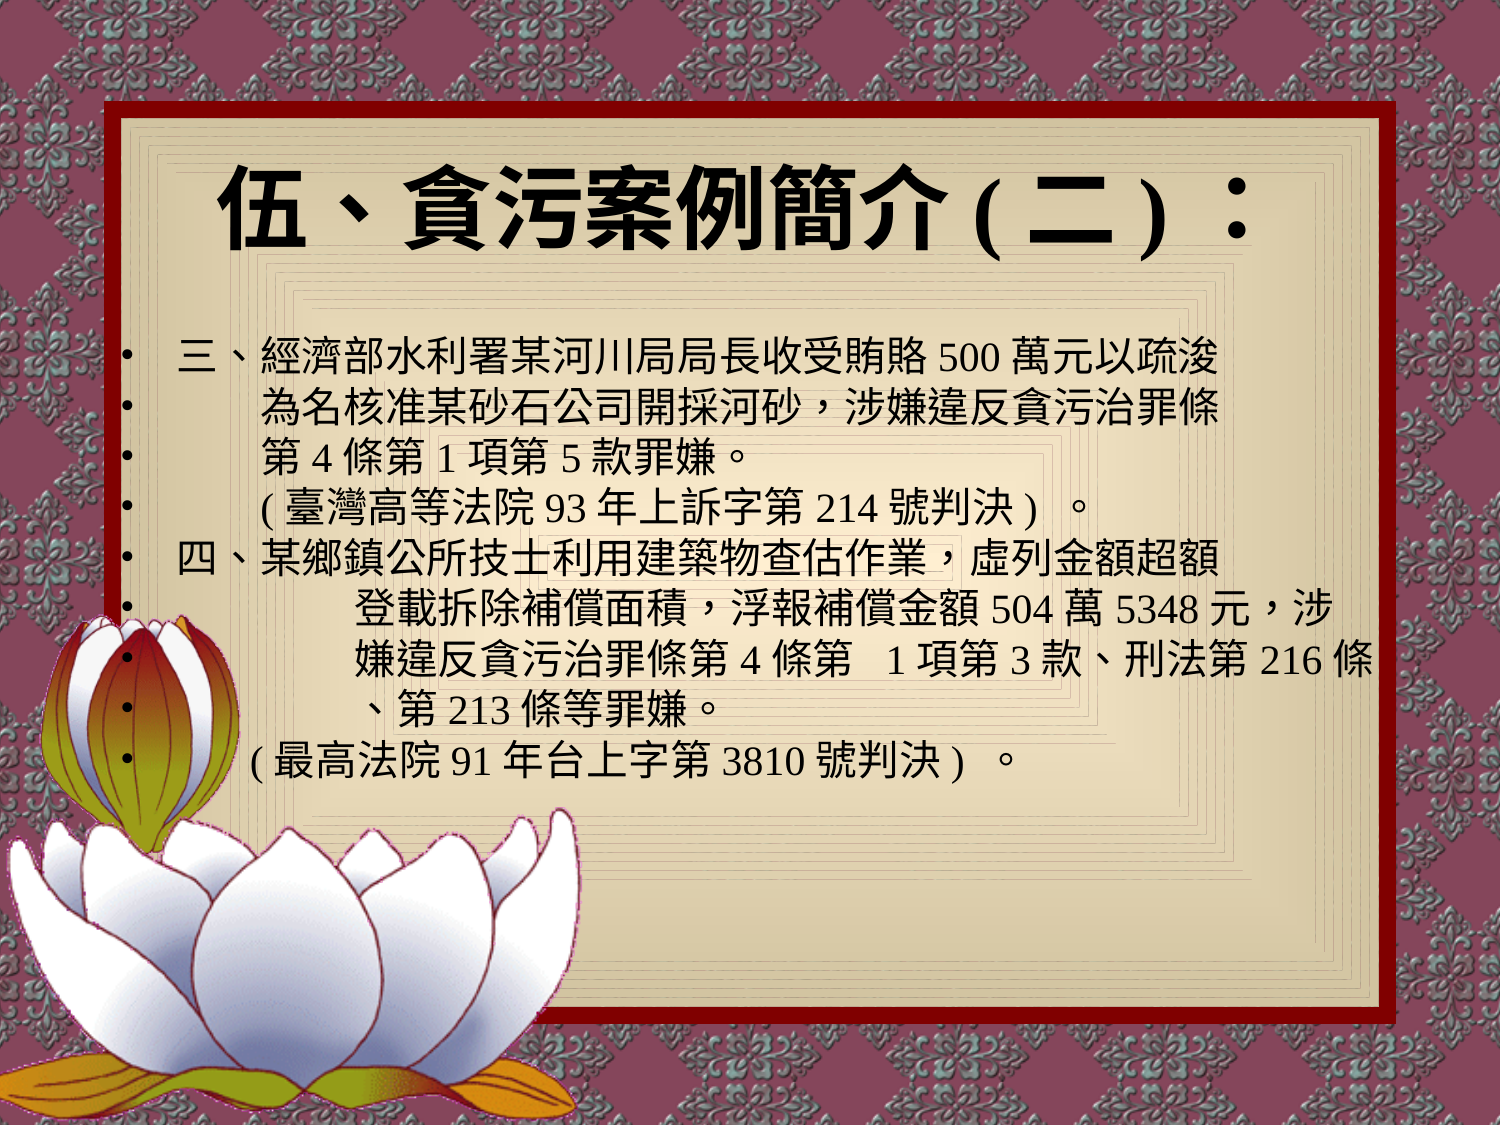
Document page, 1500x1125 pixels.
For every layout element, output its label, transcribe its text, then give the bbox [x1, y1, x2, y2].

list 三、經濟部水利署某河川局局長收受賄賂500萬元以疏浚 為名核准某砂石公司開採河砂，涉嫌違反貪污治罪條 第4條第1項第5款罪嫌。 (臺灣高等法院93年上訴字第214號判決) 。 四、某鄉鎮公所技士利用建築物查估作業，虛列金額超額 登載拆除補償面積，浮報補償金額504萬5348元，涉 嫌違反貪污治罪條第4條第 1項第3款、刑法第216條 、第213條等罪嫌。 (最高法院91年台上字第3810號判決) 。 [112, 324, 1388, 988]
title 伍、貪污案例簡介(二)： [112, 112, 1388, 300]
picture [0, 0, 1500, 1125]
